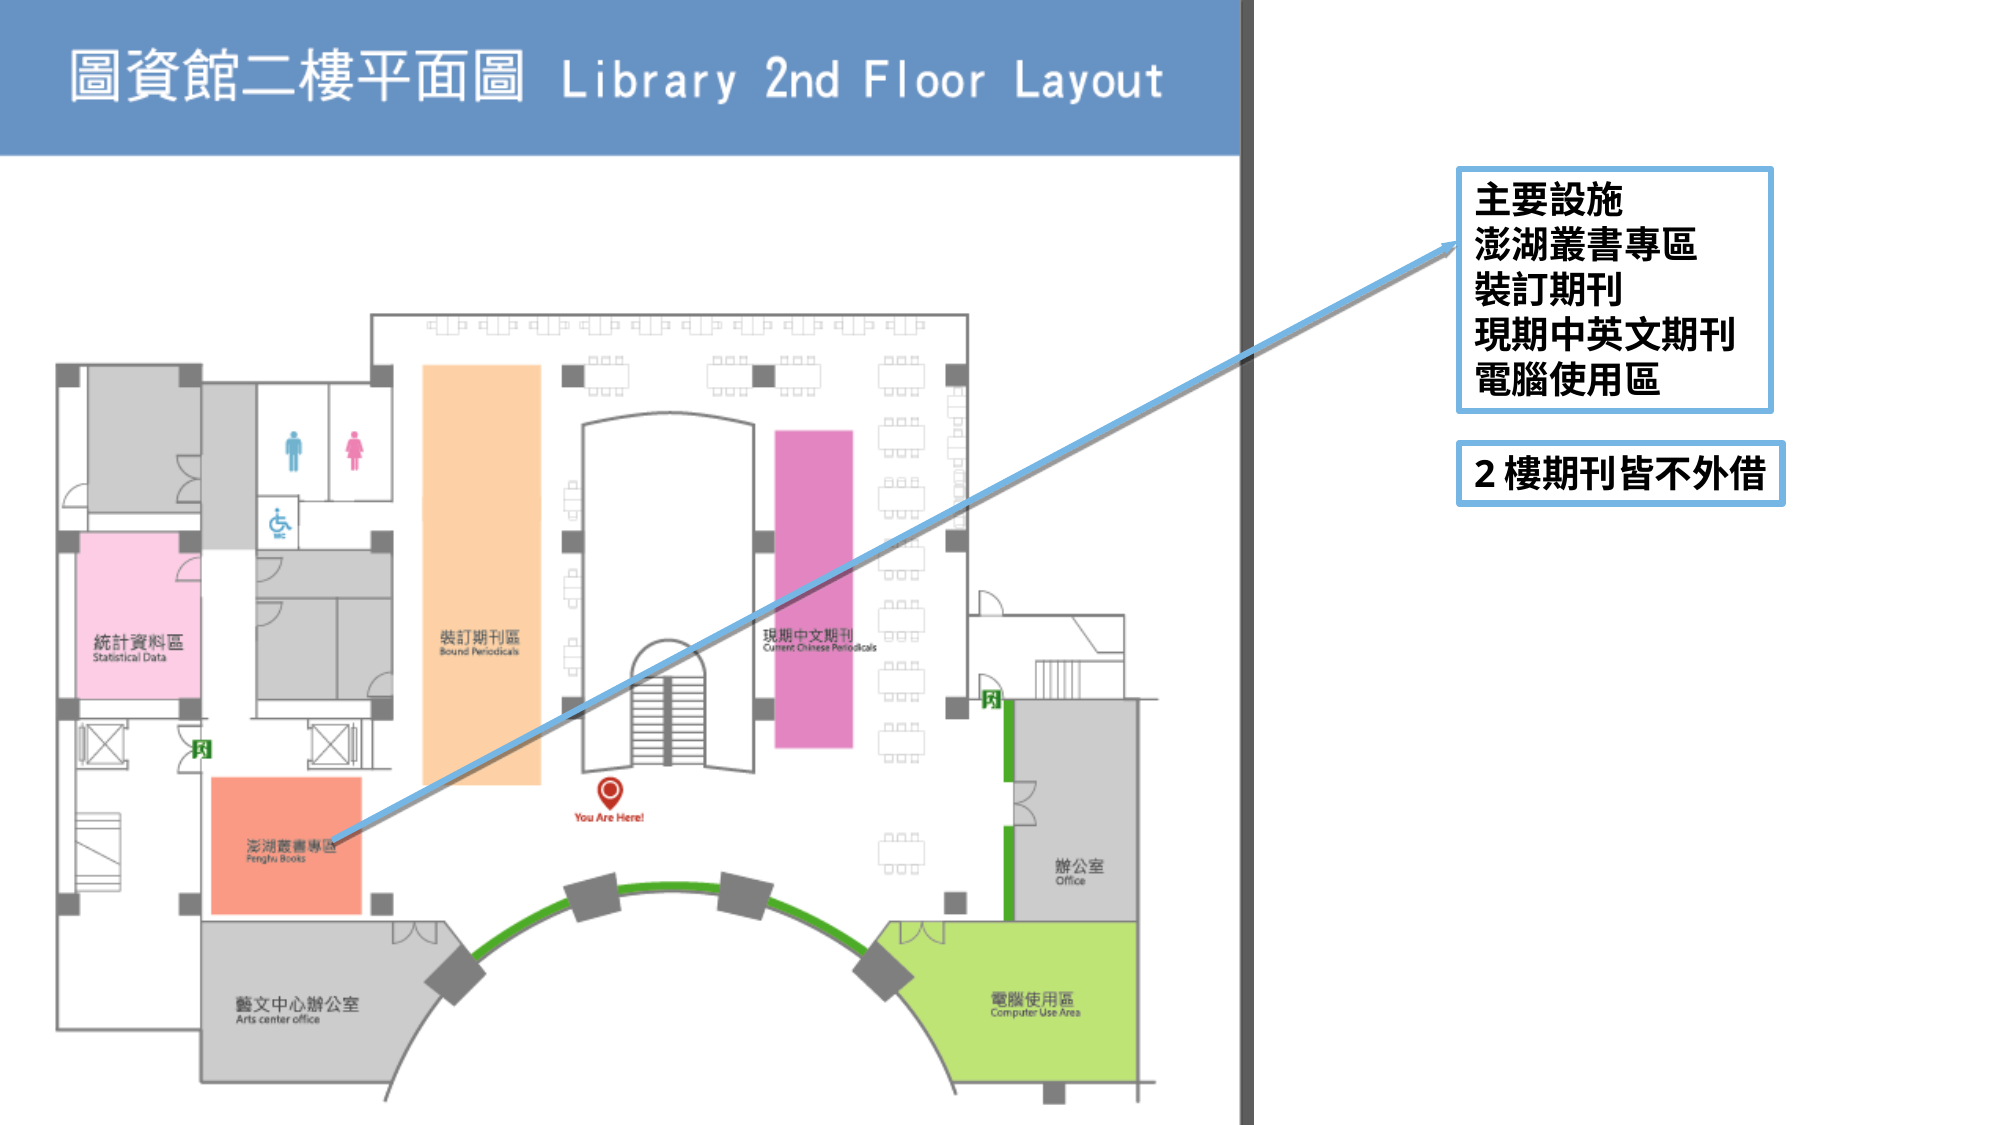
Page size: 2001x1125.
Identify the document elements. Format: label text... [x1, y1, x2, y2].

text_box 主要設施 澎湖叢書專區 裝訂期刊 現期中英文期刊 電腦使用區 [1459, 168, 1771, 412]
picture [0, 0, 1254, 1125]
text_box 2樓期刊皆不外借 [1459, 442, 1783, 504]
